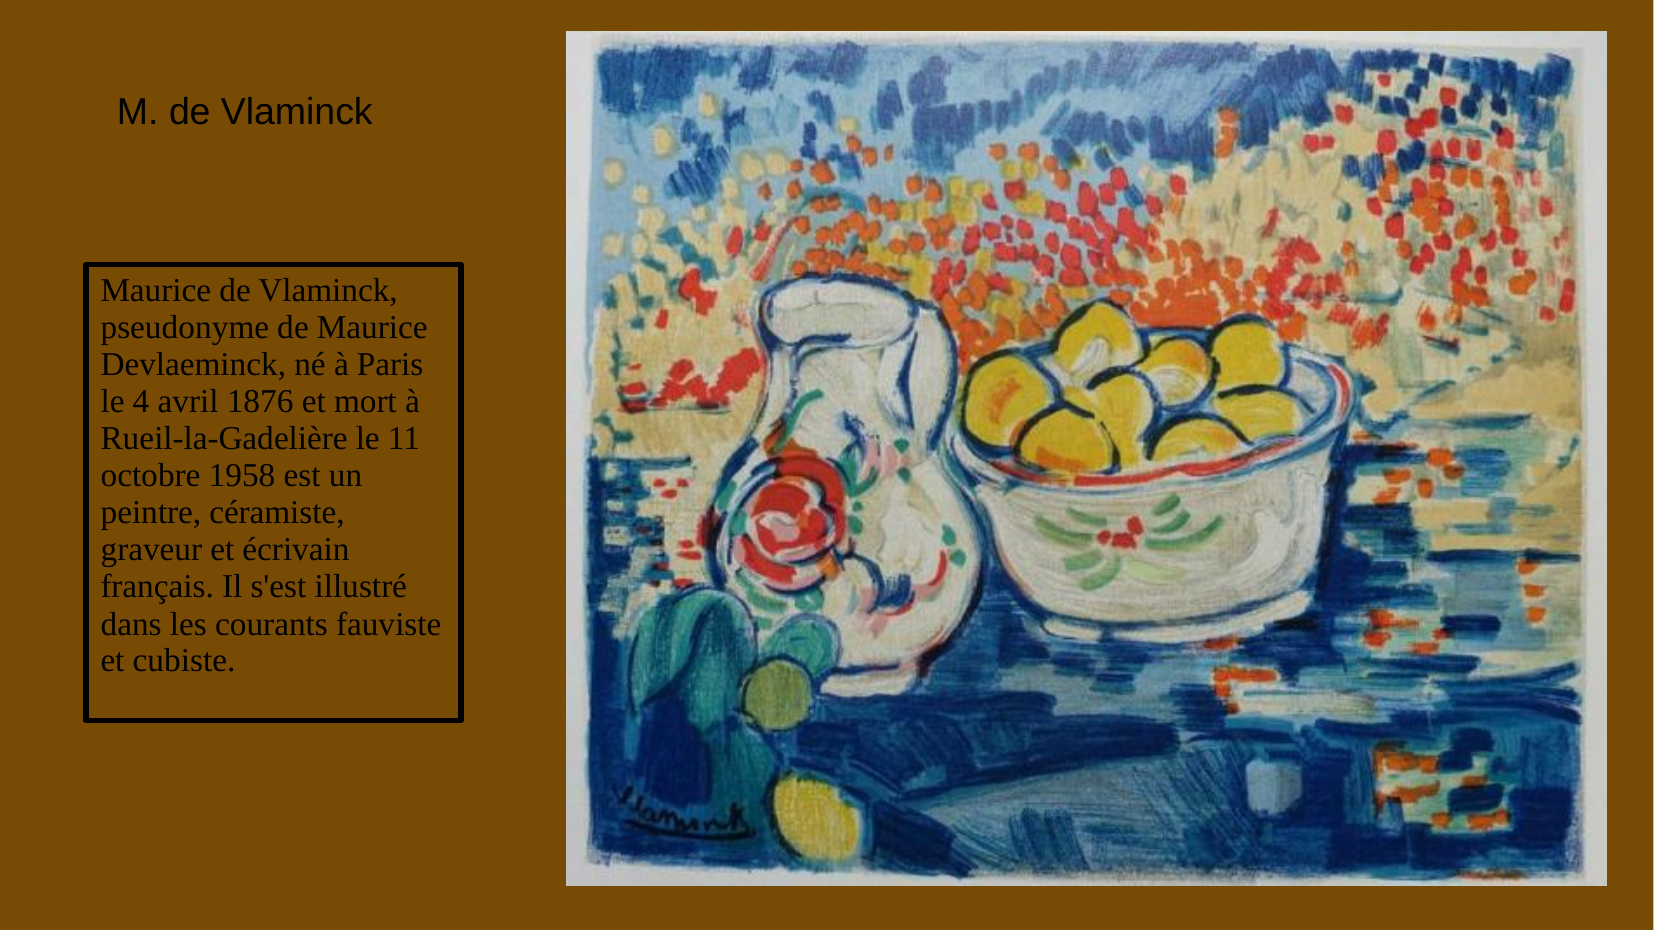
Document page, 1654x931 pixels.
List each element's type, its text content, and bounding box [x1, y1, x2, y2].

text_box Maurice de Vlaminck, pseudonyme de Maurice Devlaeminck, né à Paris le 4 avril 1876 et mort à Rueil-la-Gadelière le 11 octobre 1958 est un peintre, céramiste, graveur et écrivain français. Il s'est illustré dans les courants fauviste et cubiste. [85, 264, 461, 721]
picture [566, 31, 1607, 886]
title M. de Vlaminck [106, 69, 384, 154]
